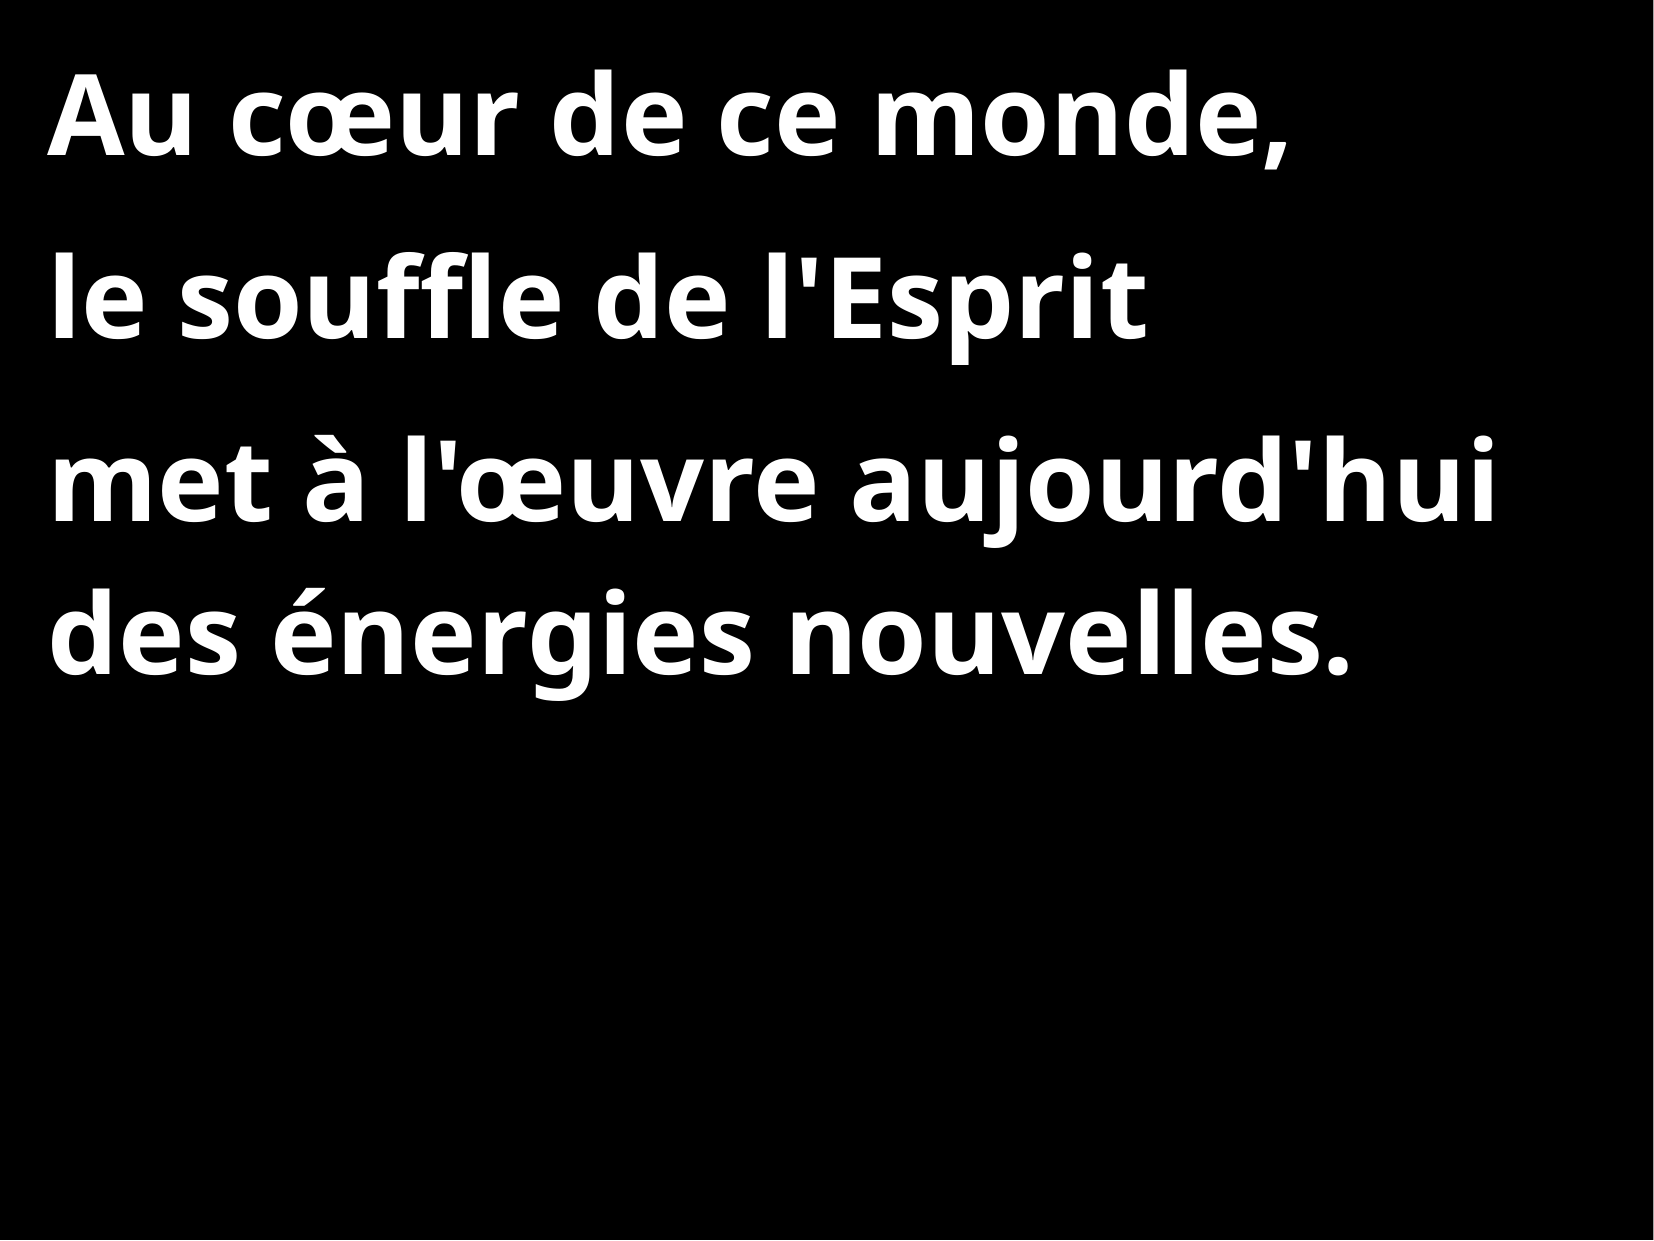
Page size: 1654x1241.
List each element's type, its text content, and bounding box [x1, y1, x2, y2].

list Au cœur de ce monde, le souffle de l'Esprit met à l'œuvre aujourd'hui des énergies nouvelles. [47, 35, 1536, 1099]
